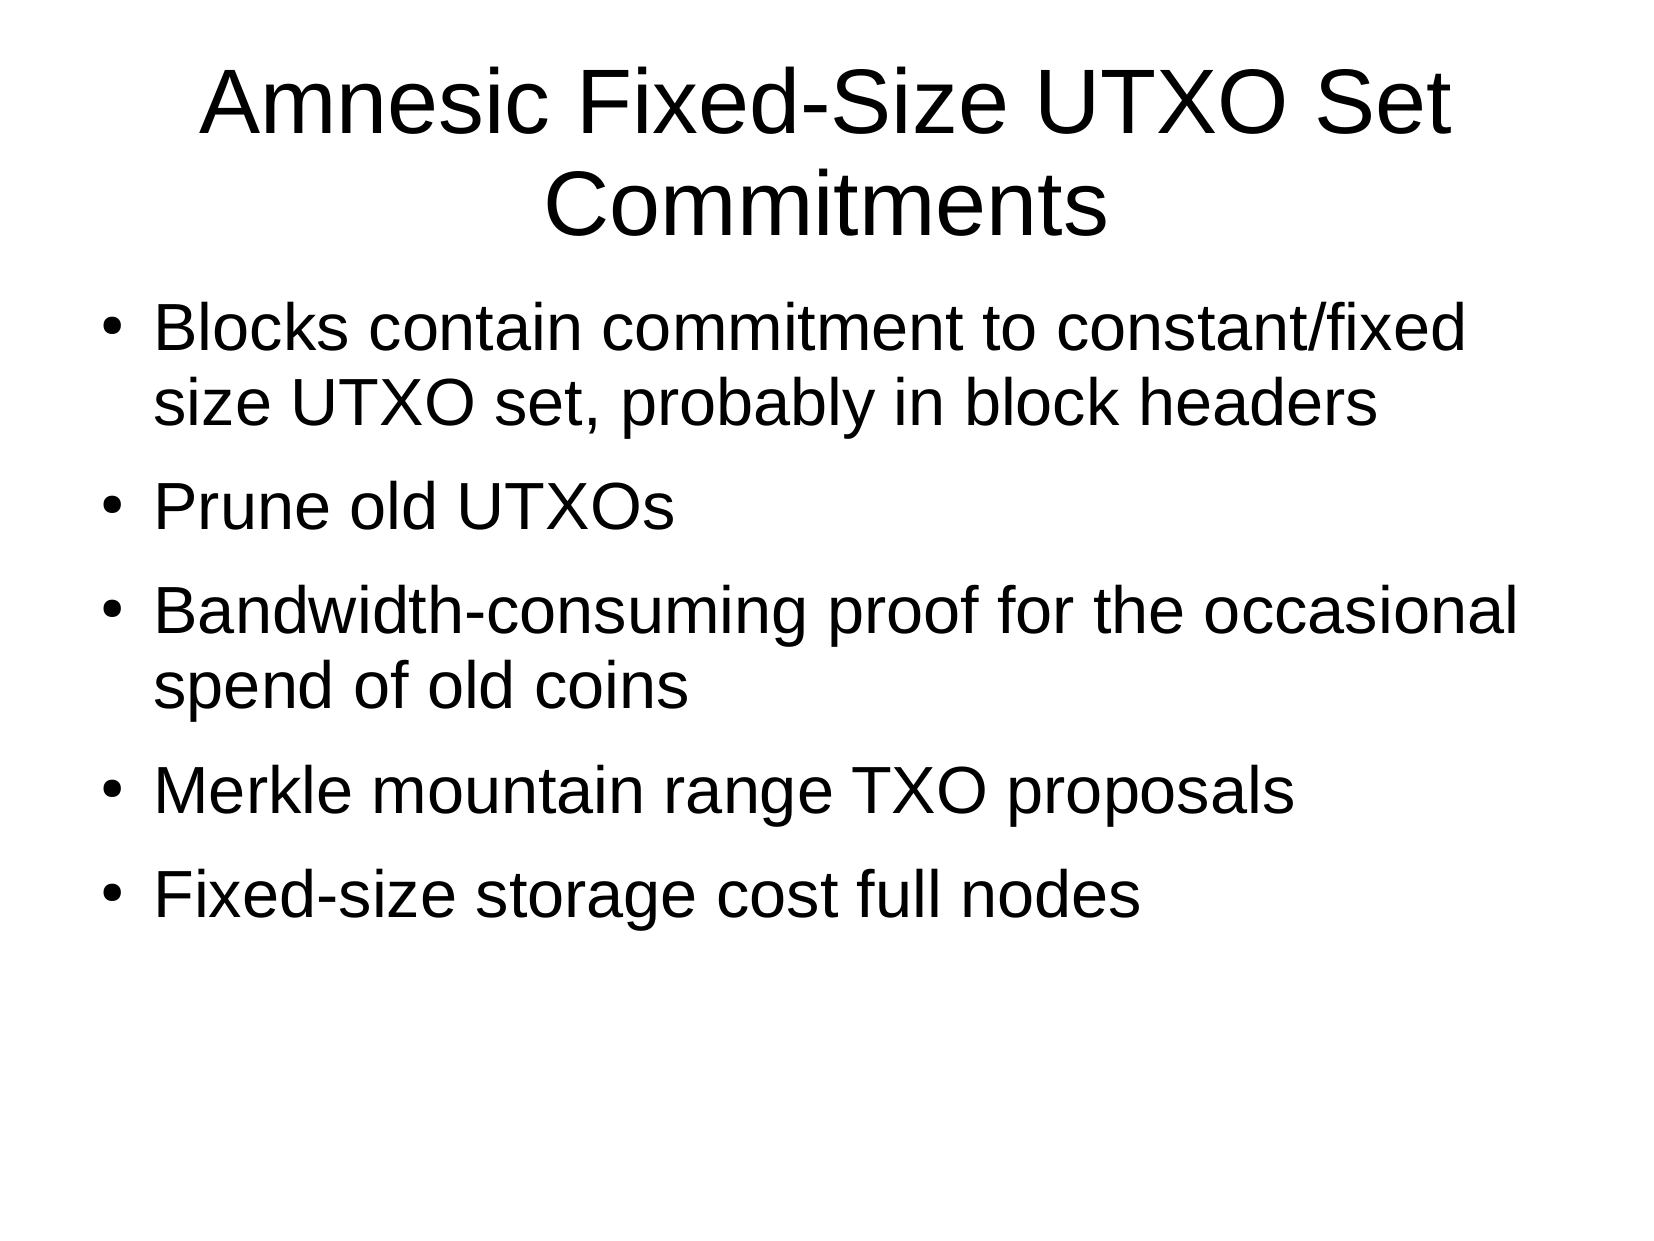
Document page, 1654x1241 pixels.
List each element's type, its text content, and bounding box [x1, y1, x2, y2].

list Blocks contain commitment to constant/fixed size UTXO set, probably in block headers Prune old UTXOs Bandwidth-consuming proof for the occasional spend of old coins Merkle mountain range TXO proposals Fixed-size storage cost full nodes [82, 290, 1571, 1010]
title Amnesic Fixed-Size UTXO Set Commitments [82, 49, 1571, 257]
